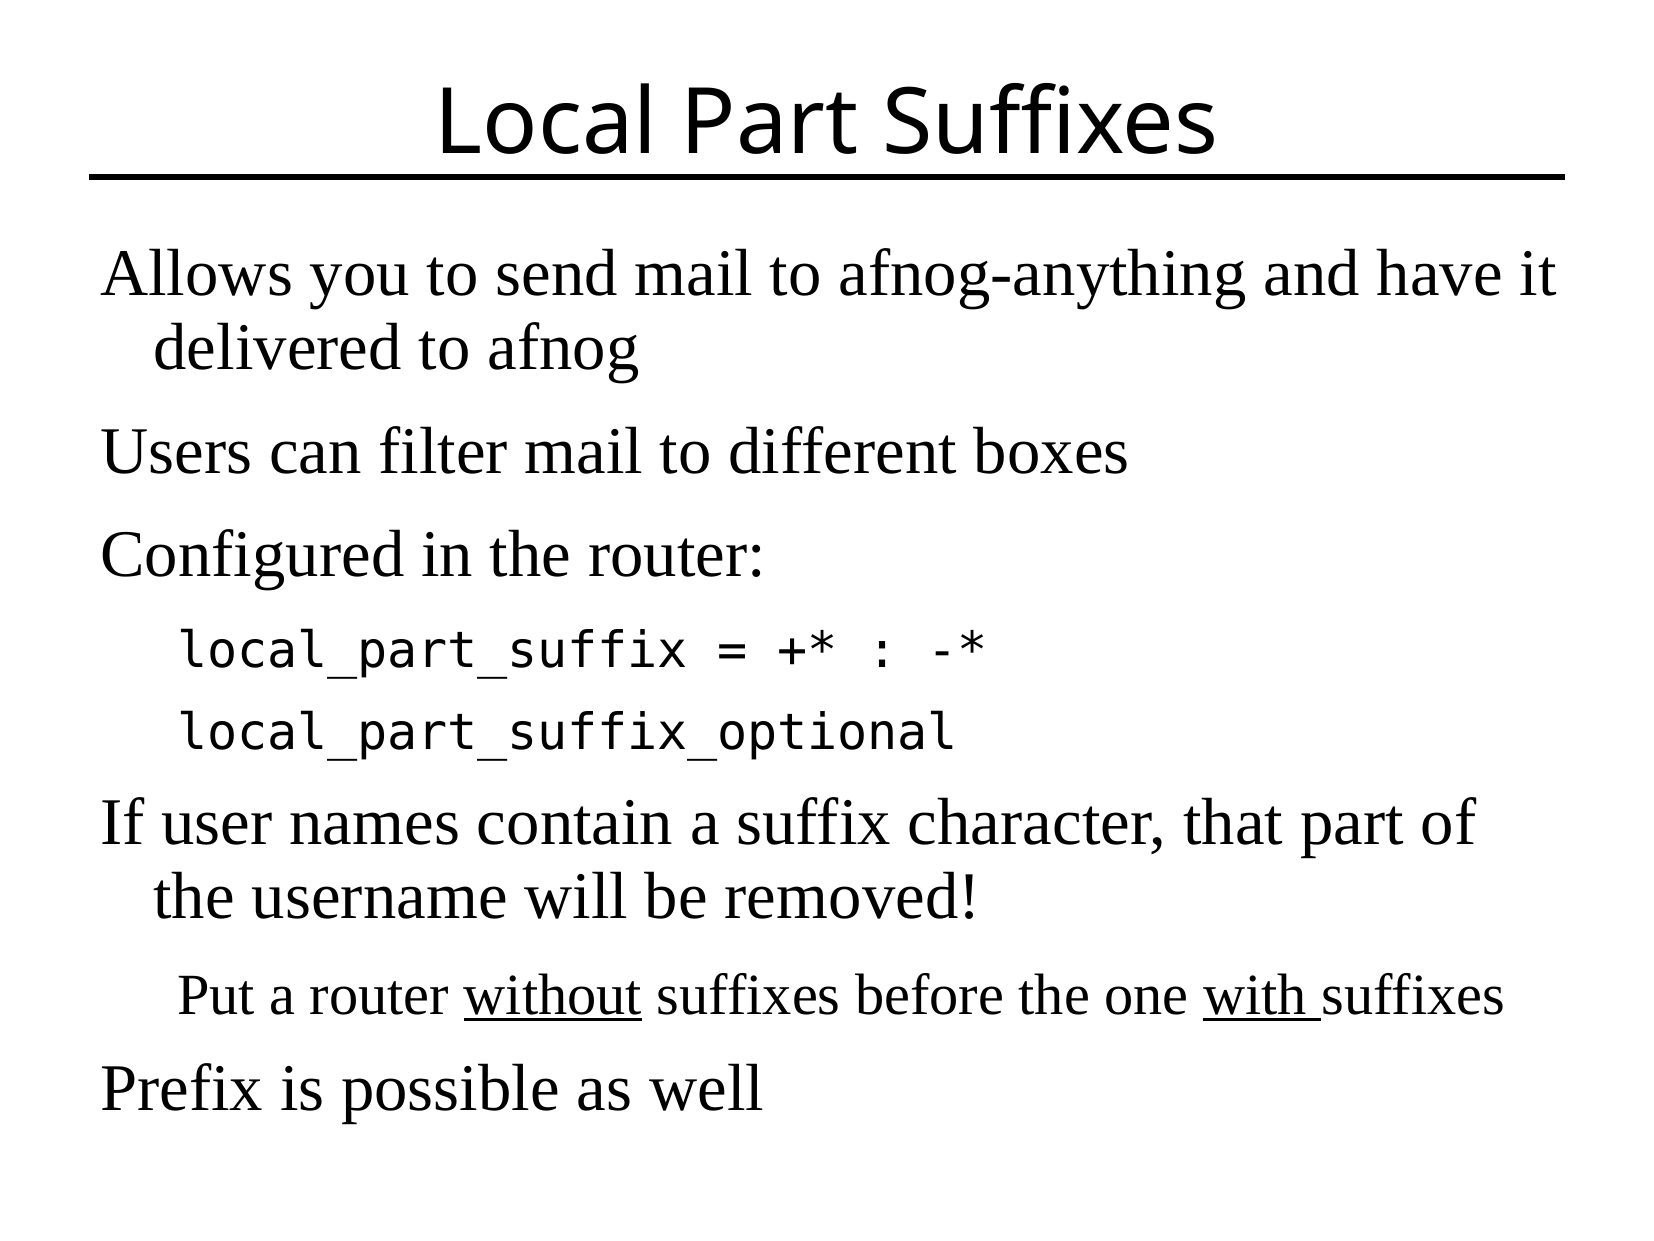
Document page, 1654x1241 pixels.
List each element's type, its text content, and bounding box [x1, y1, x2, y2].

list Allows you to send mail to afnog-anything and have it delivered to afnog Users can filter mail to different boxes Configured in the router: local_part_suffix = +* : -* local_part_suffix_optional If user names contain a suffix character, that part of the username will be removed! Put a router without suffixes before the one with suffixes Prefix is possible as well [82, 236, 1571, 1125]
title Local Part Suffixes [82, 36, 1571, 200]
